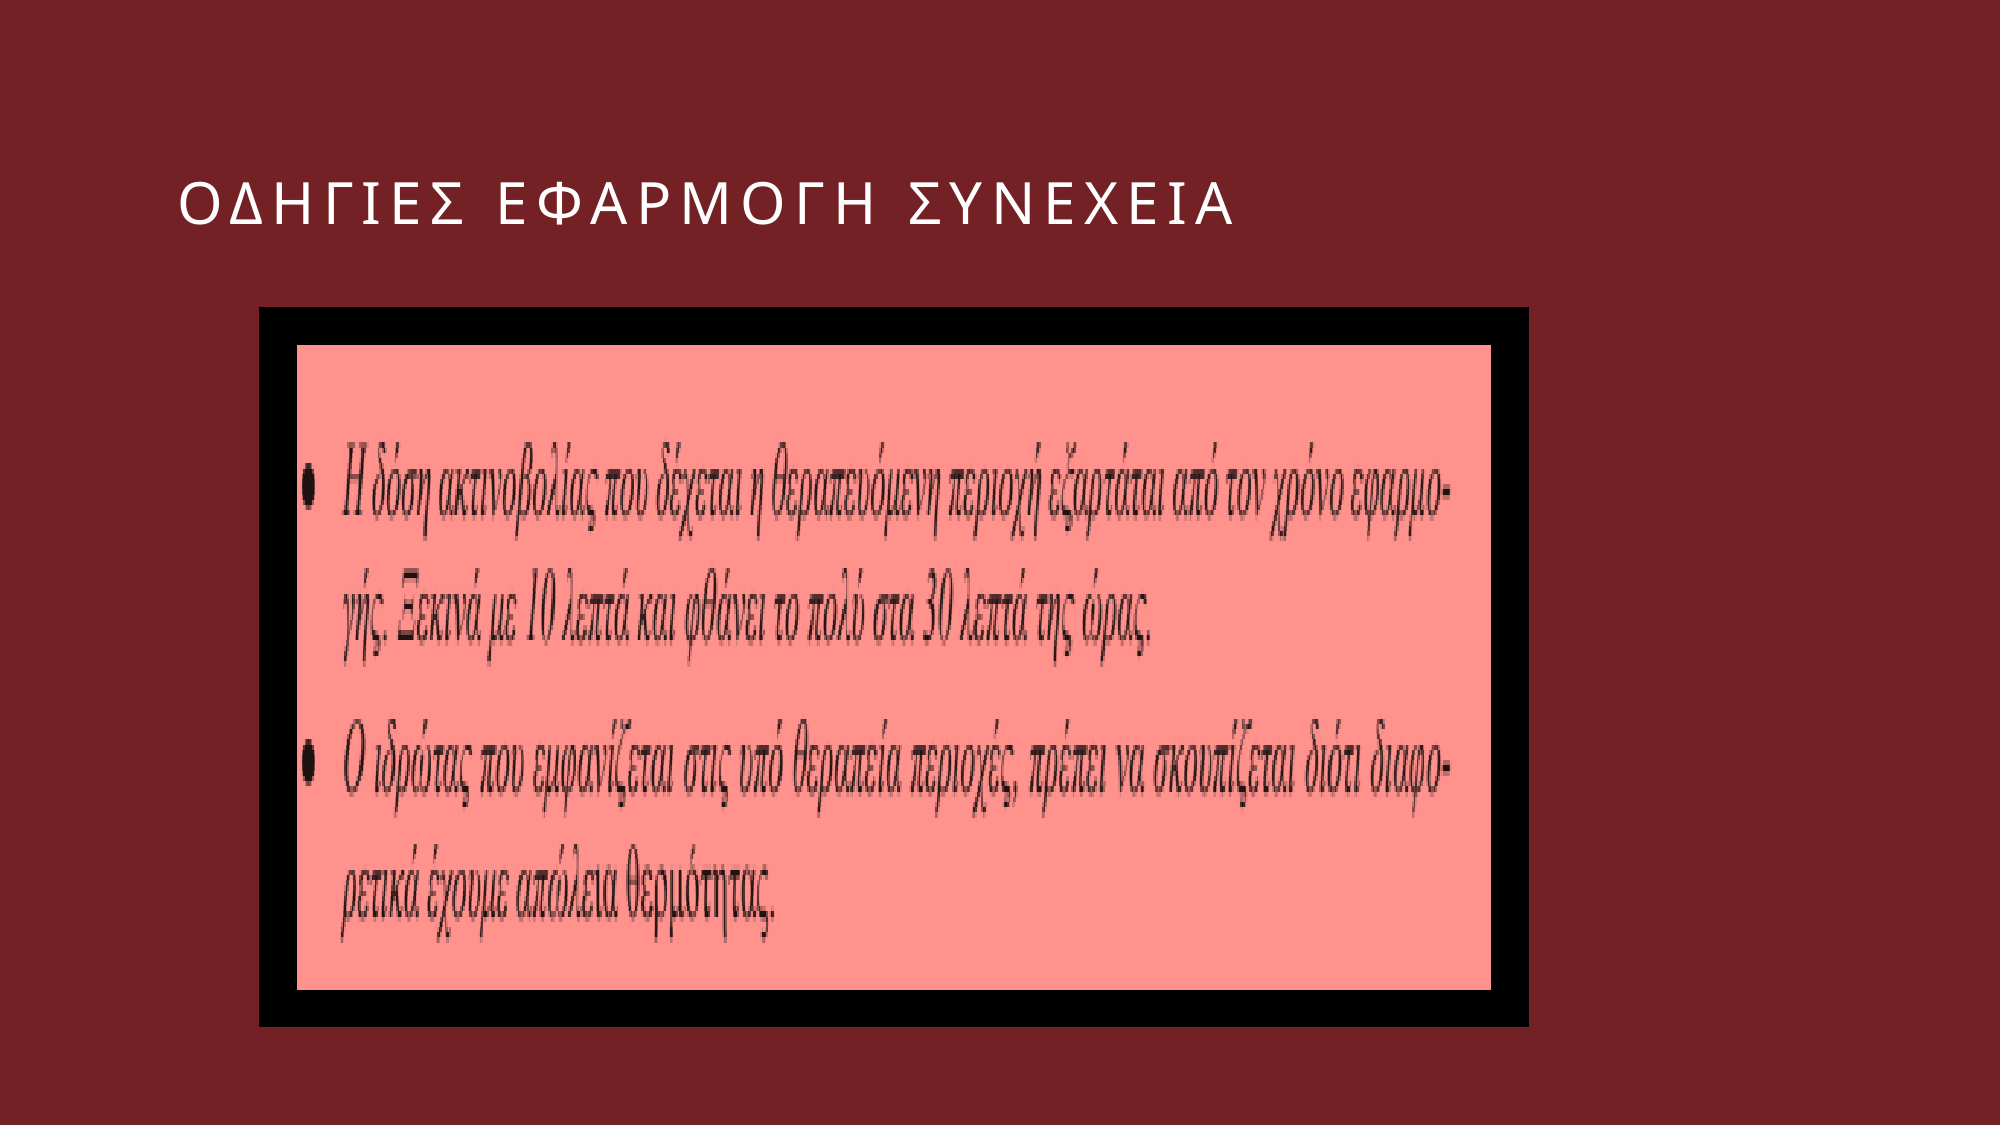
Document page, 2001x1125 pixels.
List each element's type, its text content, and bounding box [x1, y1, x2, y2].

picture [296, 344, 1492, 990]
title ΟΔΗΓΙΕΣ ΕΦΑΡΜΟΓΗ ΣΥΝΕΧΕΙΑ [177, 165, 1576, 270]
